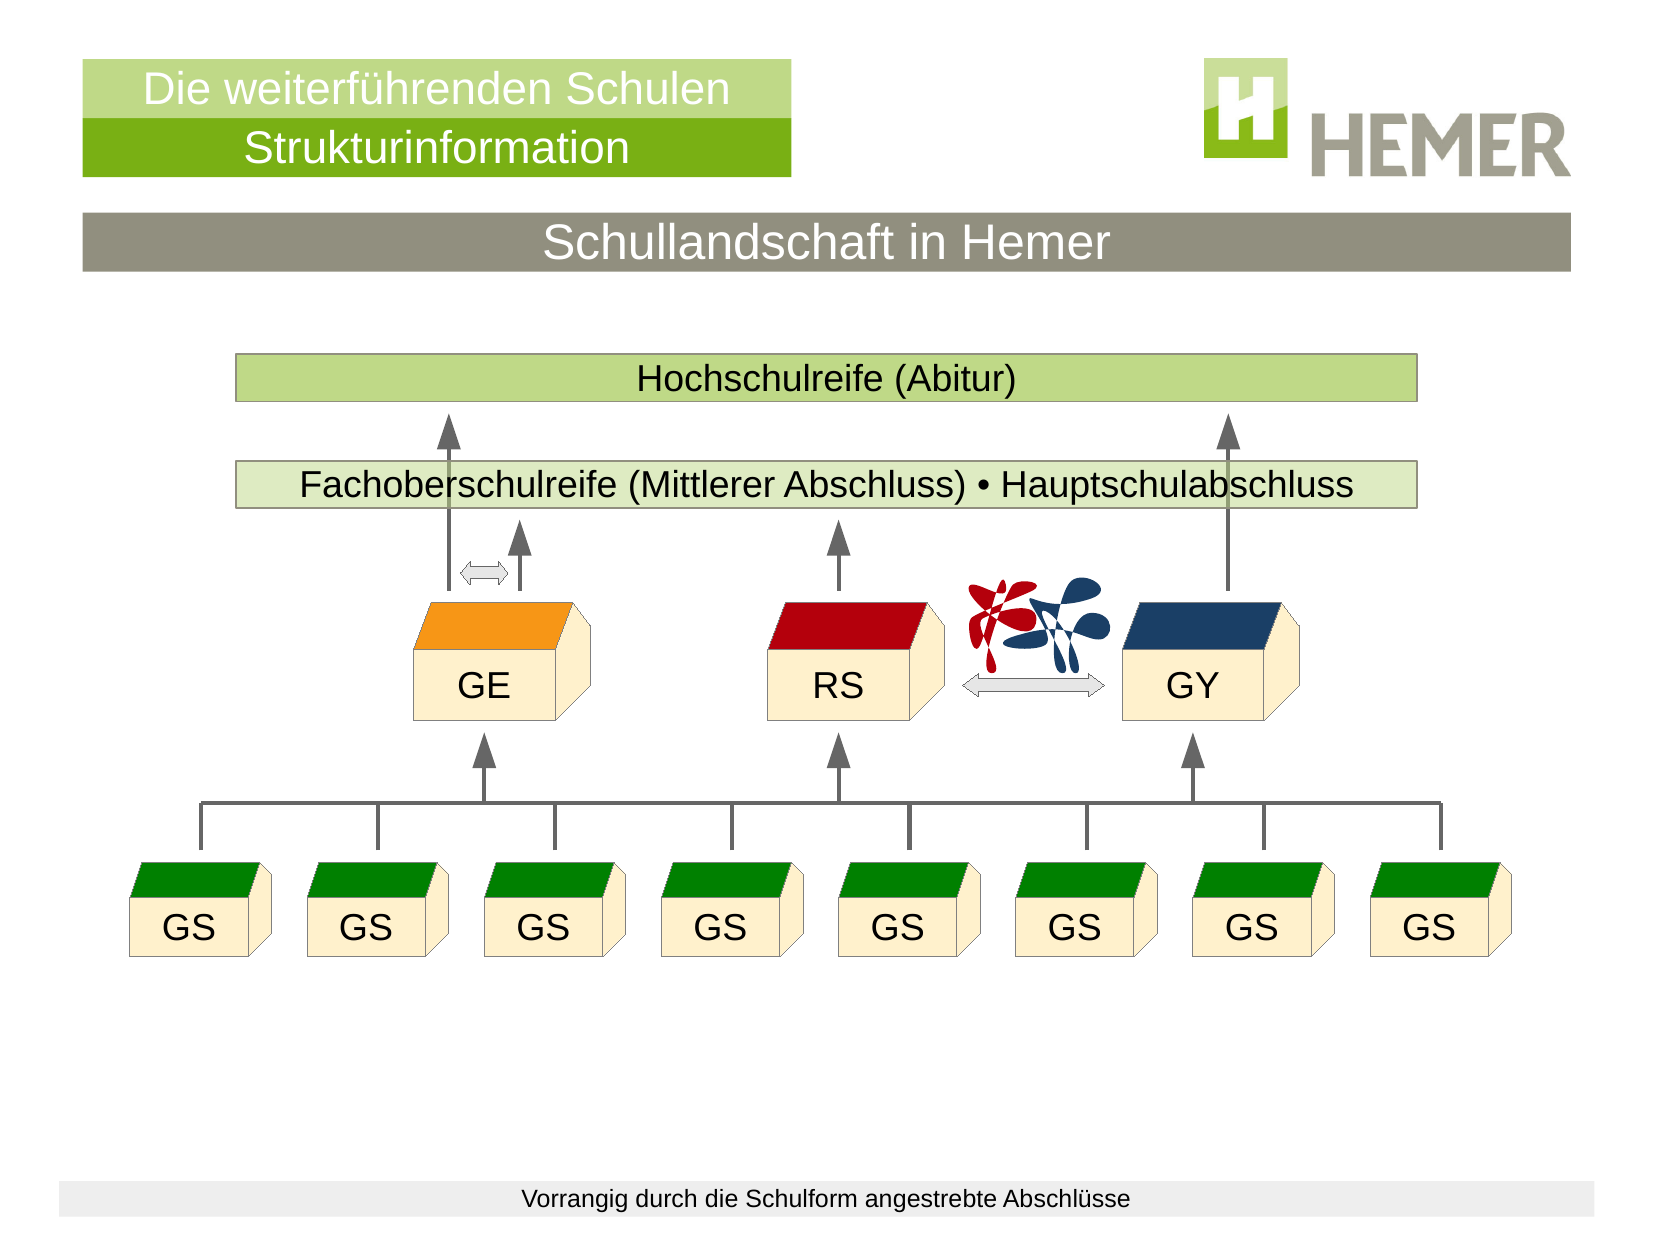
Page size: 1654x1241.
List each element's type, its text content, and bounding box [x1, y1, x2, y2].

title Schullandschaft in Hemer [82, 212, 1571, 272]
text_box [1122, 602, 1300, 721]
text_box [661, 862, 804, 957]
text_box [413, 602, 591, 720]
text_box Hochschulreife (Abitur) [236, 354, 1418, 402]
text_box GE [413, 649, 556, 721]
text_box [307, 862, 449, 956]
text_box GY [1122, 649, 1264, 721]
text_box [460, 561, 508, 585]
text_box [968, 577, 1111, 674]
text_box GS [661, 897, 780, 957]
text_box GS [1192, 897, 1312, 957]
text_box [1015, 862, 1158, 957]
text_box GS [838, 897, 957, 957]
text_box GS [307, 897, 426, 957]
text_box [838, 862, 981, 957]
text_box GS [1370, 897, 1489, 957]
text_box RS [767, 649, 910, 721]
text_box [767, 602, 945, 720]
text_box GS [484, 897, 603, 957]
text_box [130, 862, 272, 956]
text_box [484, 862, 626, 957]
text_box GS [129, 897, 249, 957]
text_box [1370, 862, 1512, 956]
text_box [1193, 862, 1335, 956]
picture [1203, 58, 1571, 178]
text_box Vorrangig durch die Schulform angestrebte Abschlüsse [59, 1181, 1595, 1217]
text_box Fachoberschulreife (Mittlerer Abschluss) • Hauptschulabschluss [236, 460, 1418, 508]
text_box [962, 673, 1105, 697]
text_box GS [1015, 897, 1134, 957]
